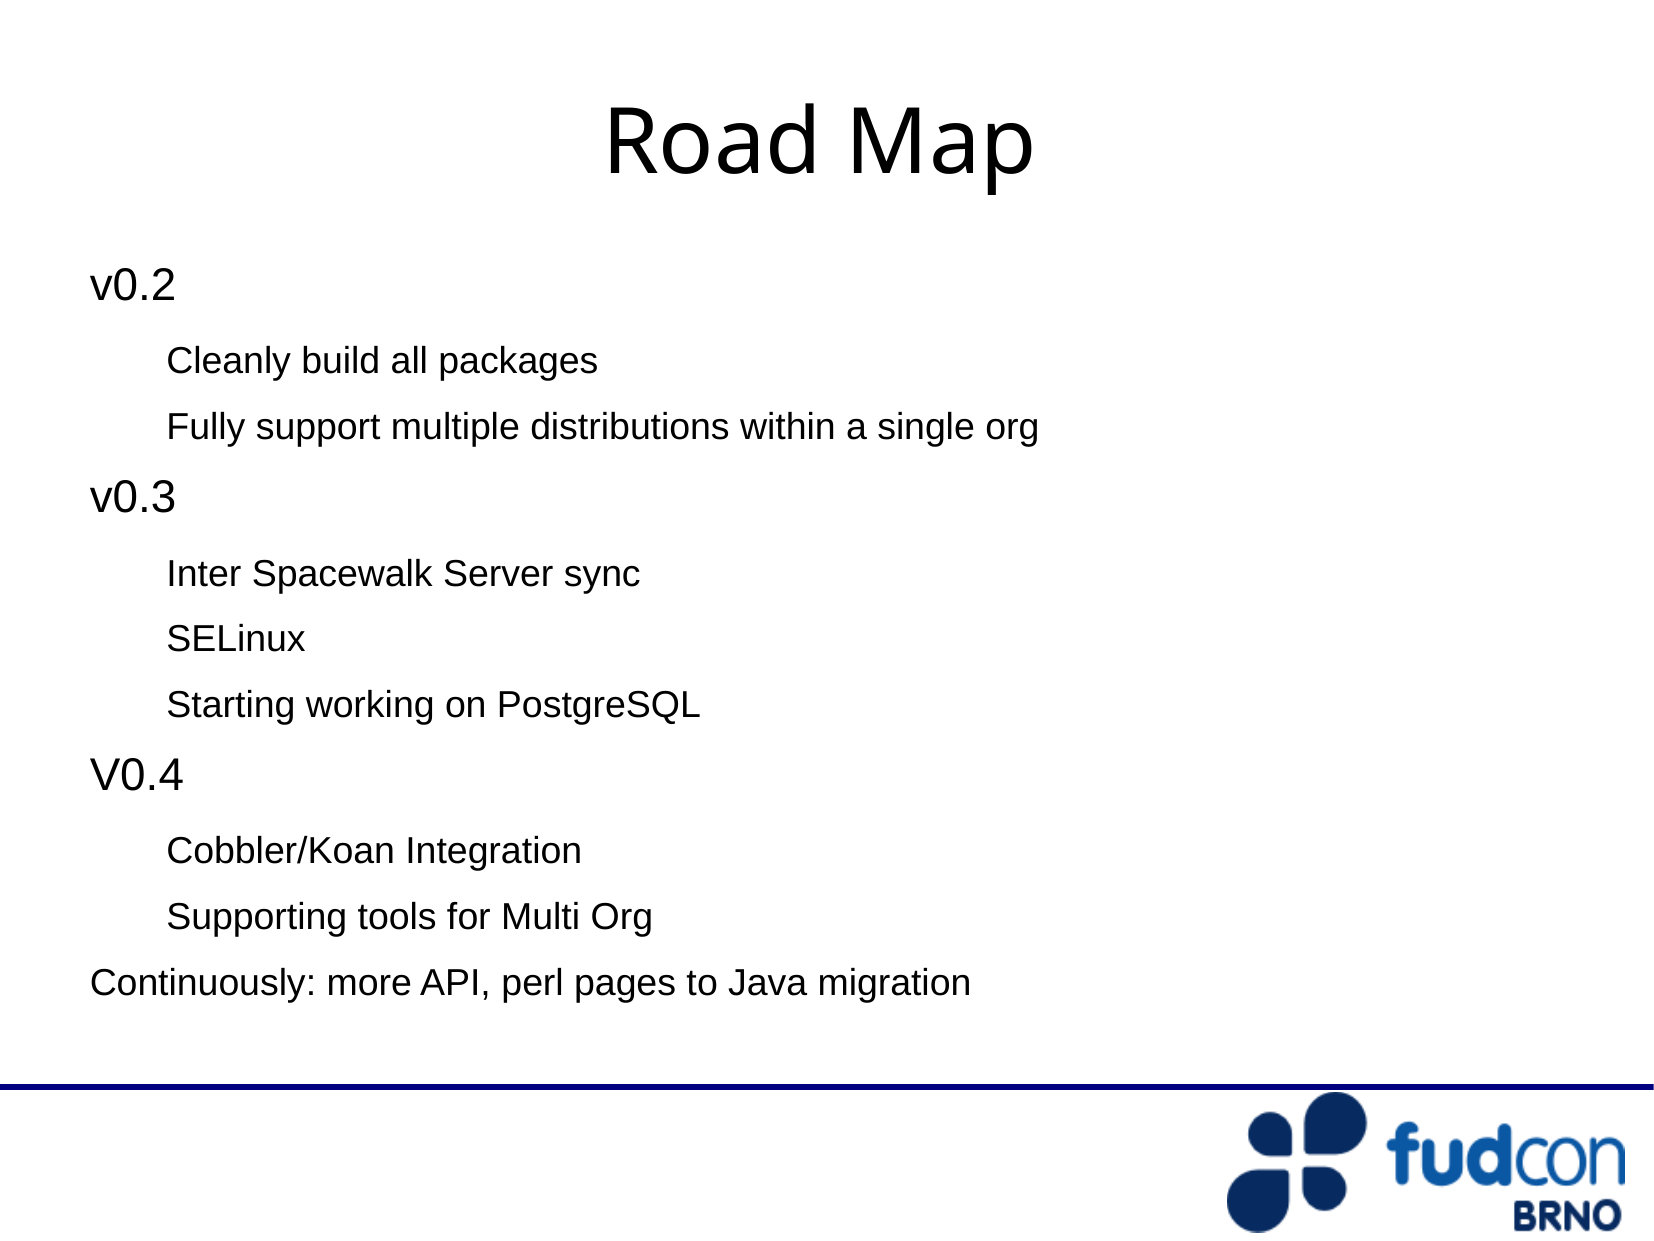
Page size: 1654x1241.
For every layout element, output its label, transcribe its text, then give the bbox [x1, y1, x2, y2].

title Road Map [75, 34, 1564, 242]
list v0.2 Cleanly build all packages Fully support multiple distributions within a single org v0.3 Inter Spacewalk Server sync SELinux Starting working on PostgreSQL V0.4 Cobbler/Koan Integration Supporting tools for Multi Org Continuously: more API, perl pages to Java migration [72, 259, 1561, 1184]
picture [1227, 1092, 1625, 1233]
